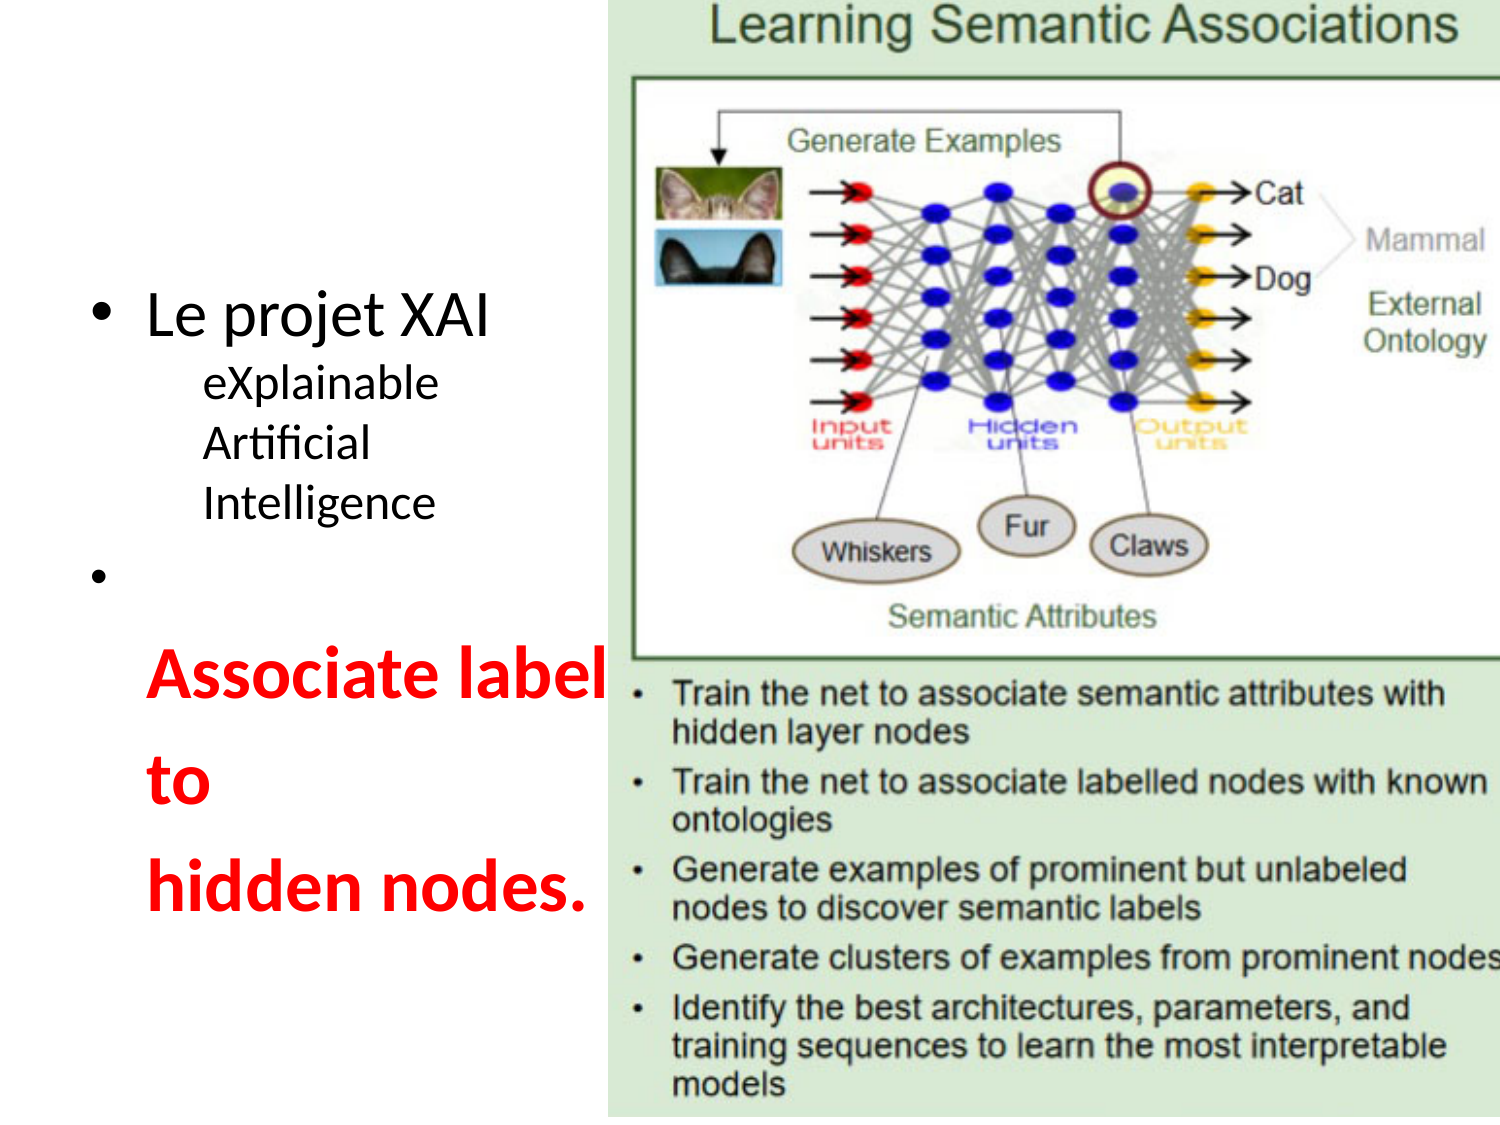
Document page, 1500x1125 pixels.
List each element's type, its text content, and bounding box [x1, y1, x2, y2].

picture [608, 0, 1500, 1117]
list Le projet XAI eXplainable Artificial Intelligence Associate labels to hidden nodes. [75, 262, 608, 1005]
